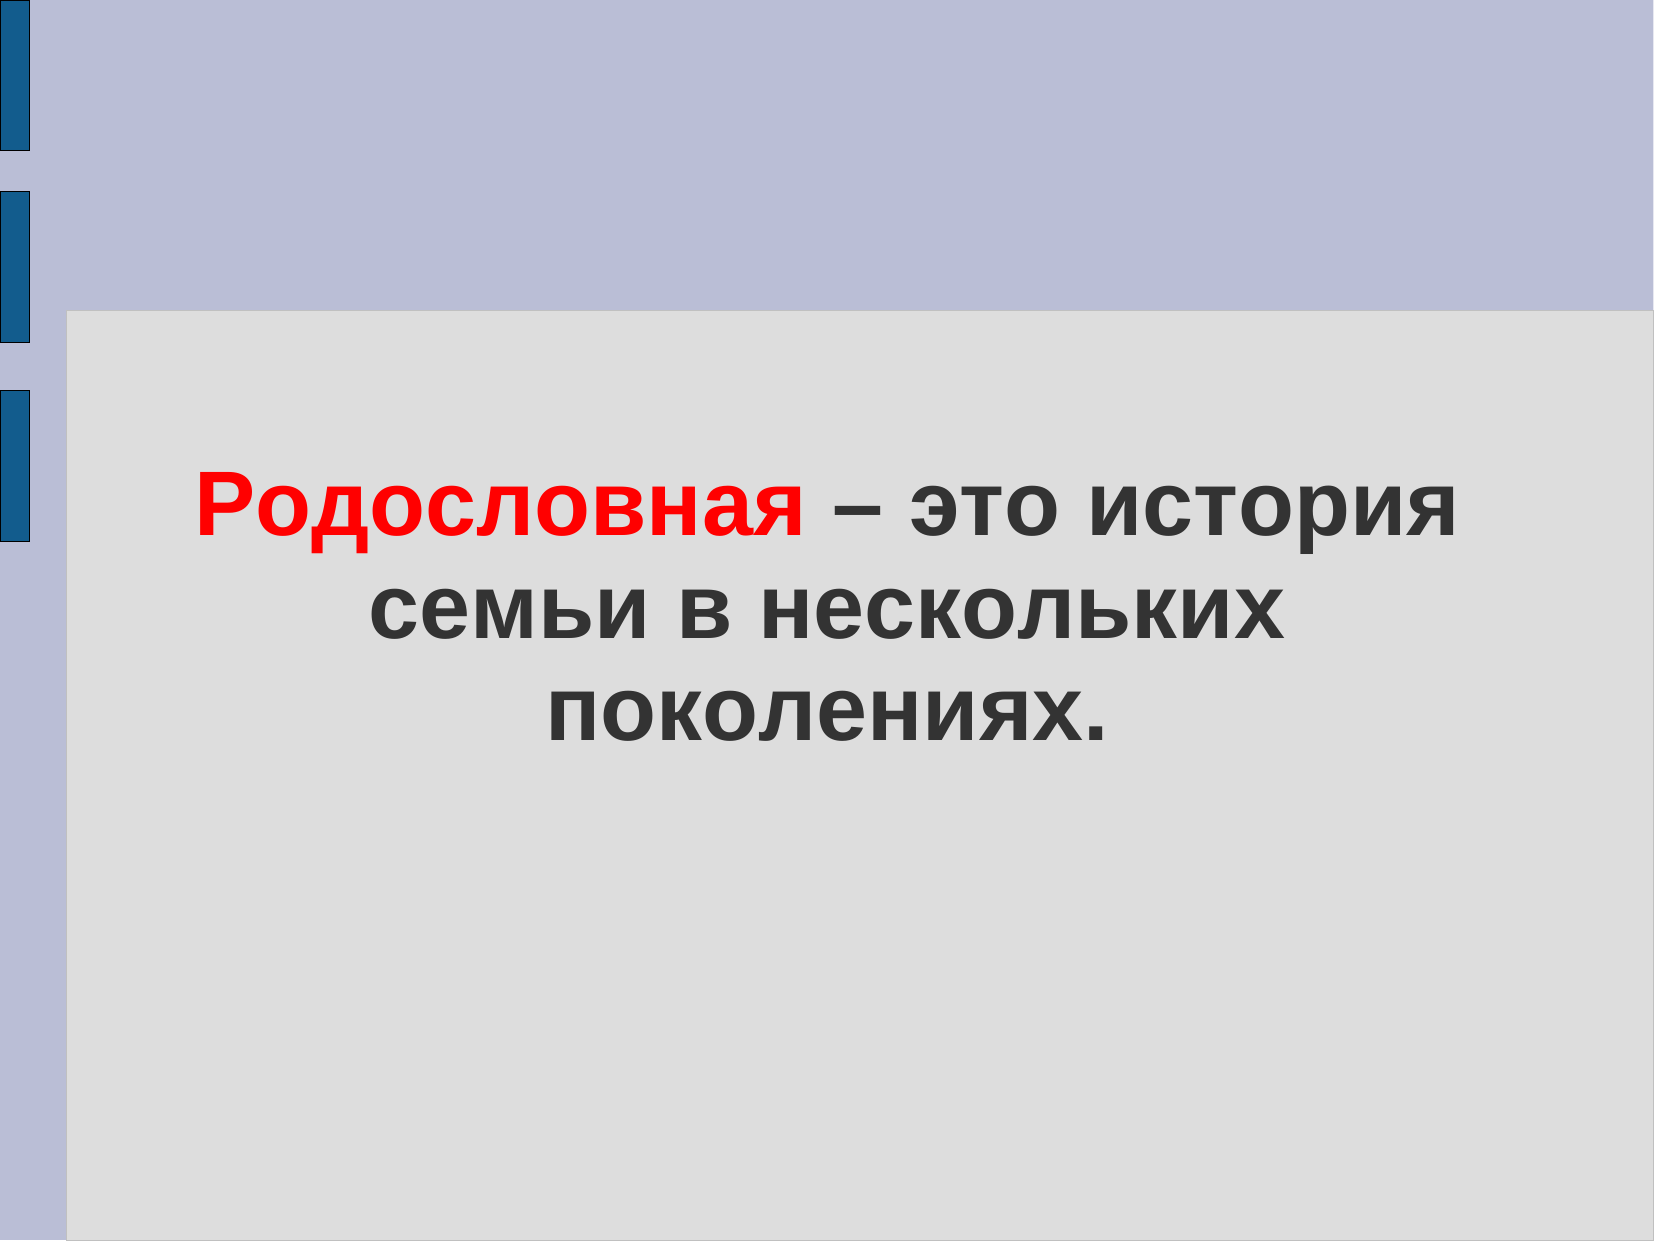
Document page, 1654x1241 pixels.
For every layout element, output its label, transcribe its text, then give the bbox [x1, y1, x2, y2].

title Родословная – это история семьи в нескольких поколениях. [121, 91, 1534, 1123]
